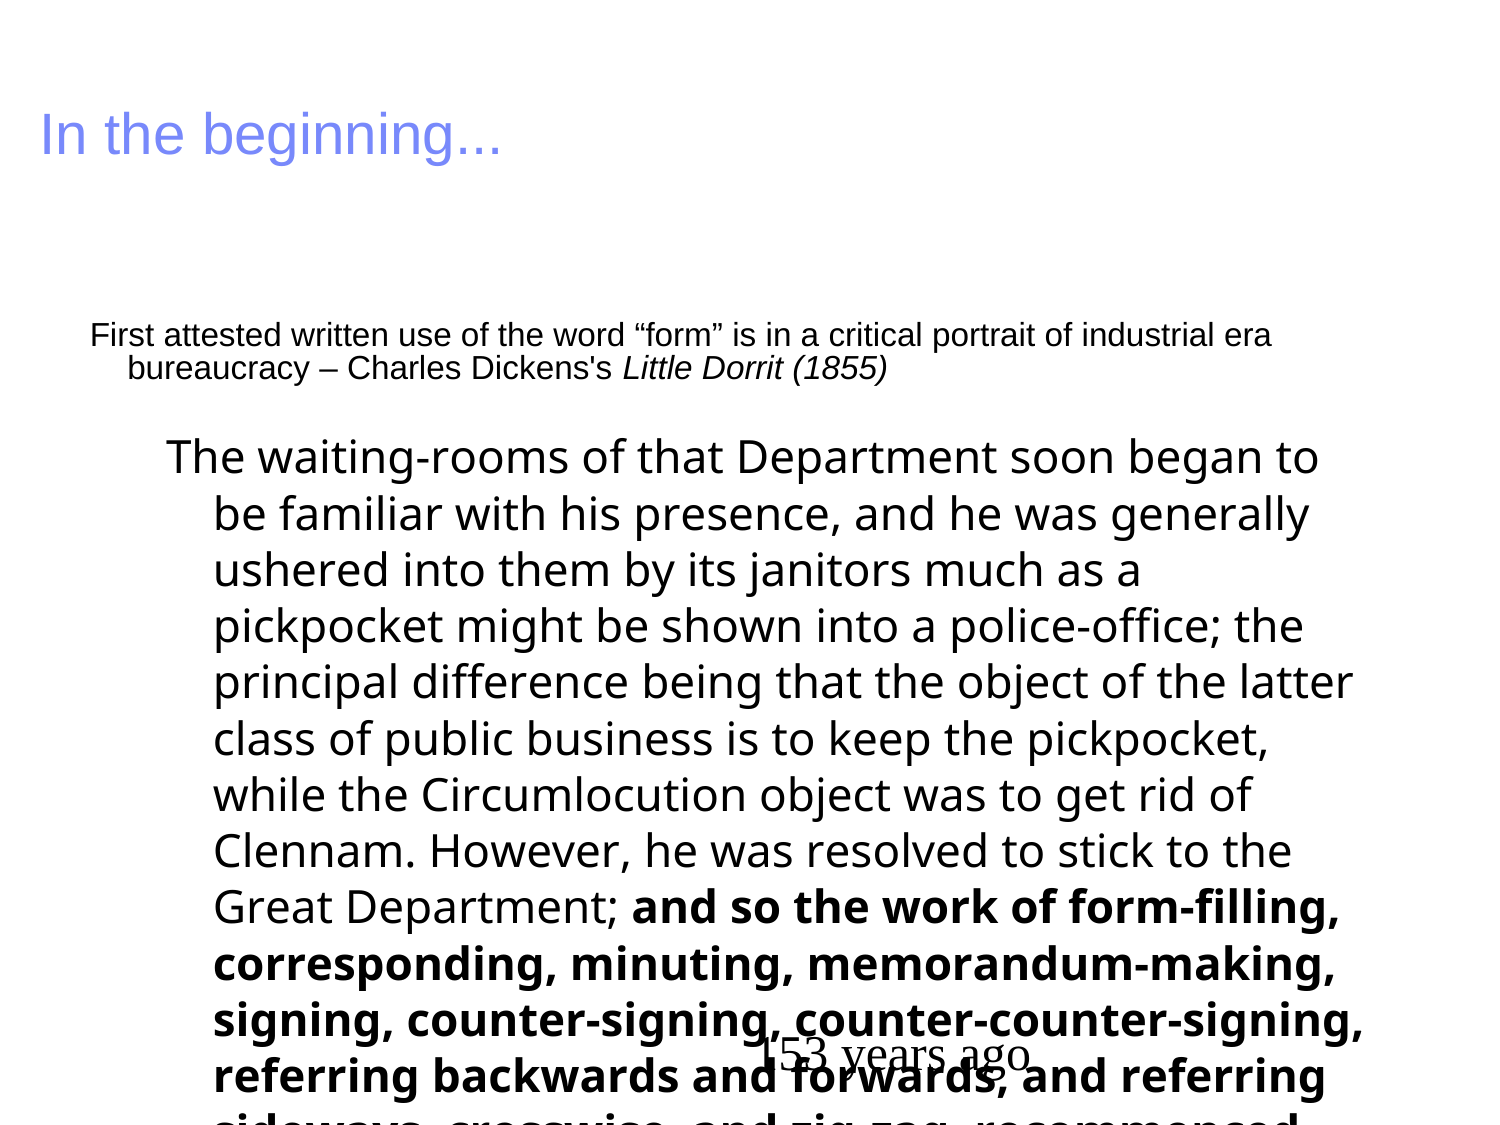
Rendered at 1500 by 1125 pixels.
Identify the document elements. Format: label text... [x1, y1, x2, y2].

title In the beginning... [24, 99, 1378, 182]
list First attested written use of the word “form” is in a critical portrait of industrial era bureaucracy – Charles Dickens's Little Dorrit (1855) The waiting-rooms of that Department soon began to be familiar with his presence, and he was generally ushered into them by its janitors much as a pickpocket might be shown into a police-office; the principal difference being that the object of the latter class of public business is to keep the pickpocket, while the Circumlocution object was to get rid of Clennam. However, he was resolved to stick to the Great Department; and so the work of form-filling, corresponding, minuting, memorandum-making, signing, counter-signing, counter-counter-signing, referring backwards and forwards, and referring sideways, crosswise, and zig-zag, recommenced. [75, 174, 1389, 945]
text_box 153 years ago [738, 1012, 1047, 1088]
